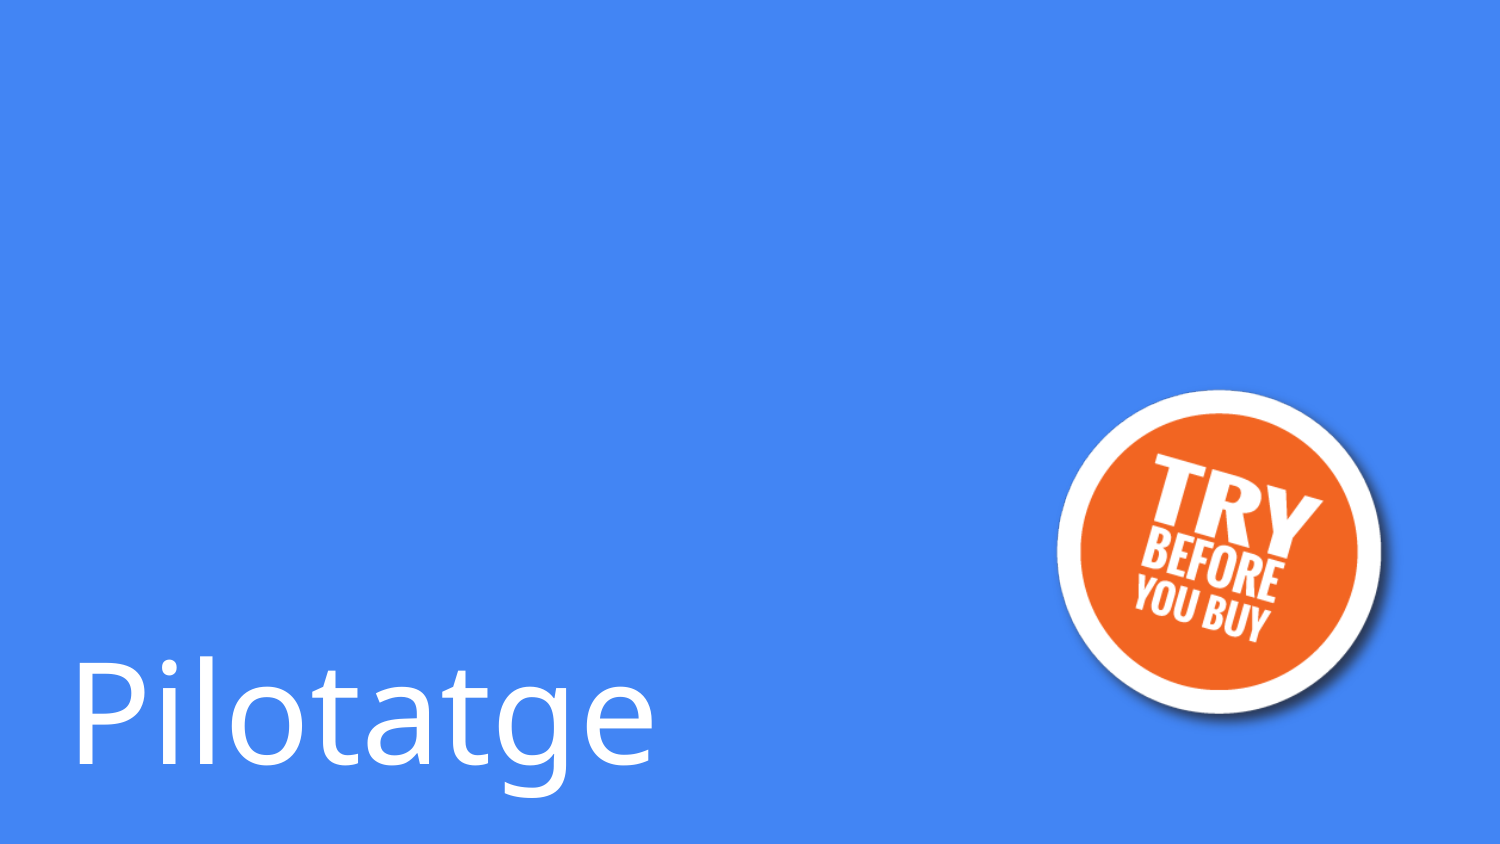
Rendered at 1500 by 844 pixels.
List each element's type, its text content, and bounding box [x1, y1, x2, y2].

title Pilotatge [51, 406, 1383, 809]
picture [1048, 381, 1406, 739]
